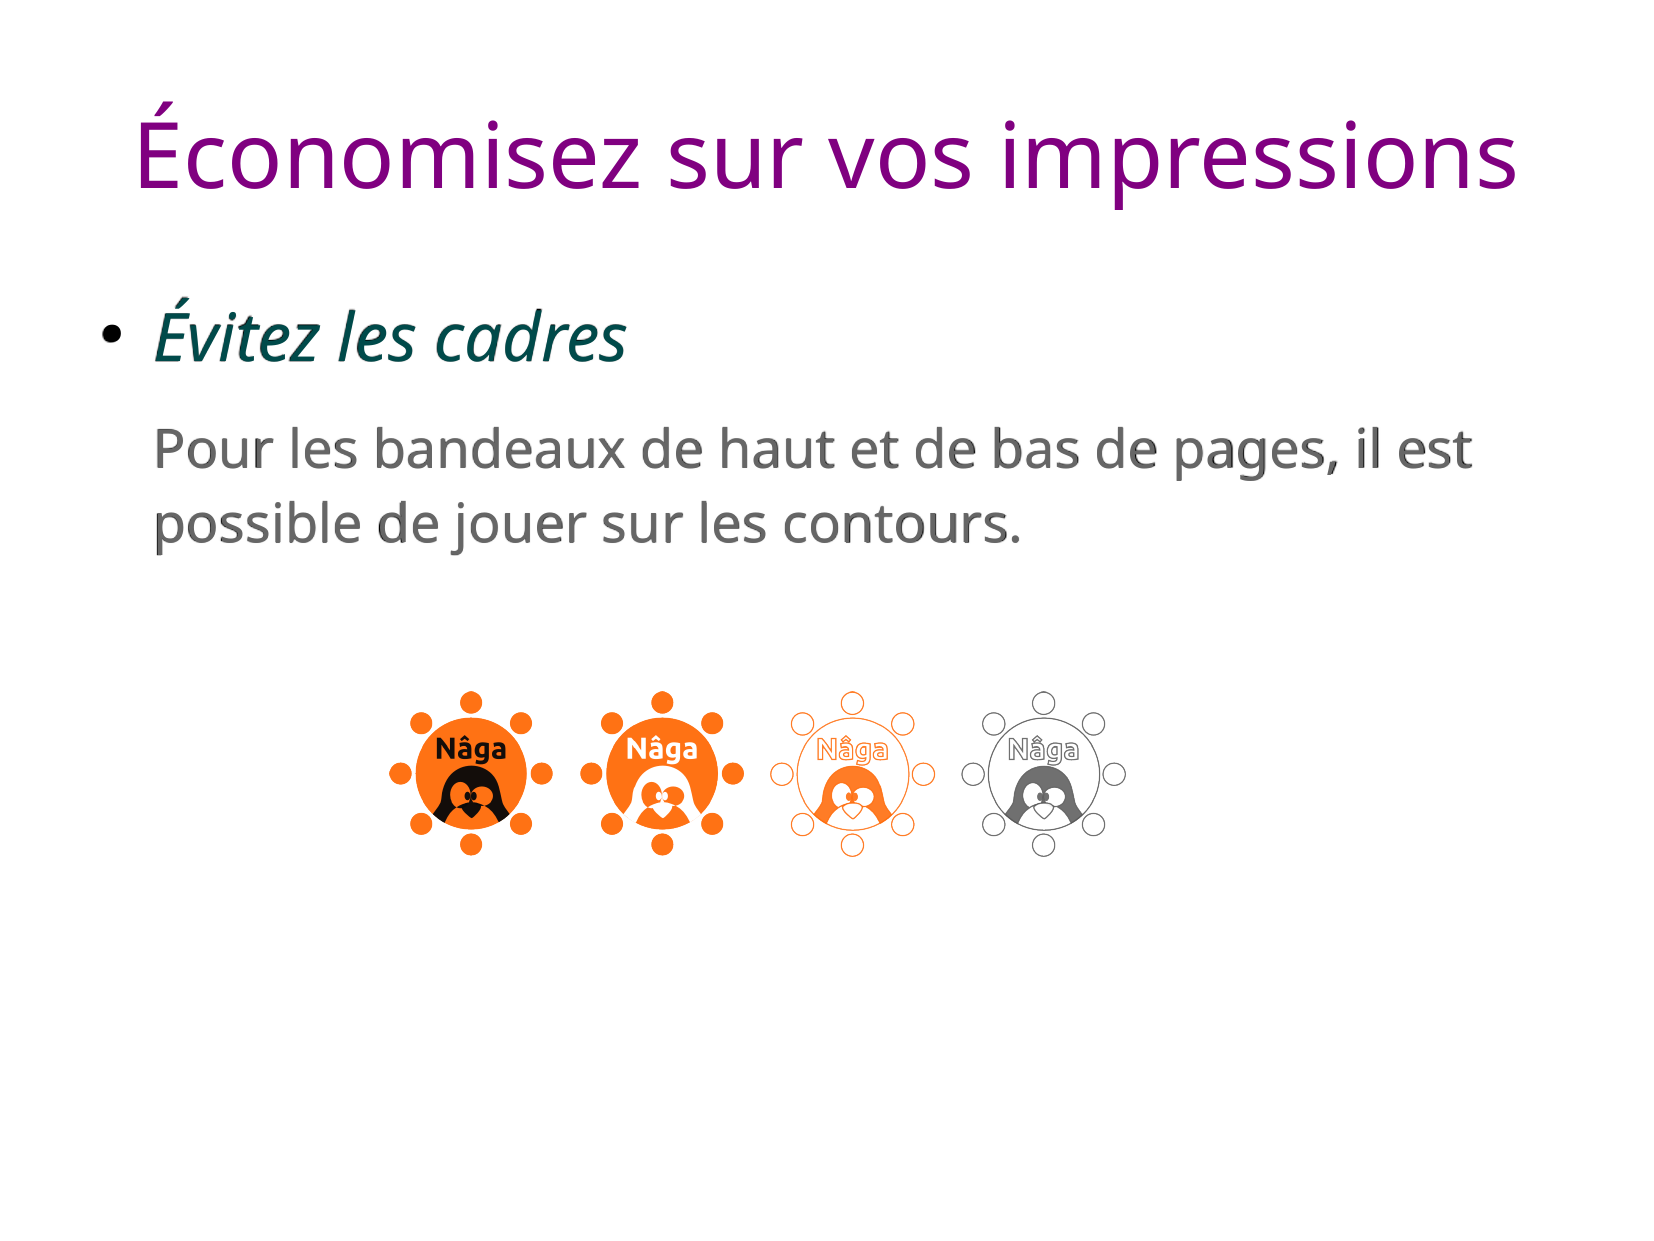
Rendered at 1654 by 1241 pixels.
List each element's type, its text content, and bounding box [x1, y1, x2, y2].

list Évitez les cadres Pour les bandeaux de haut et de bas de pages, il est possible de jouer sur les contours. [82, 290, 1571, 1109]
picture [389, 691, 1126, 857]
title Économisez sur vos impressions [82, 49, 1571, 257]
